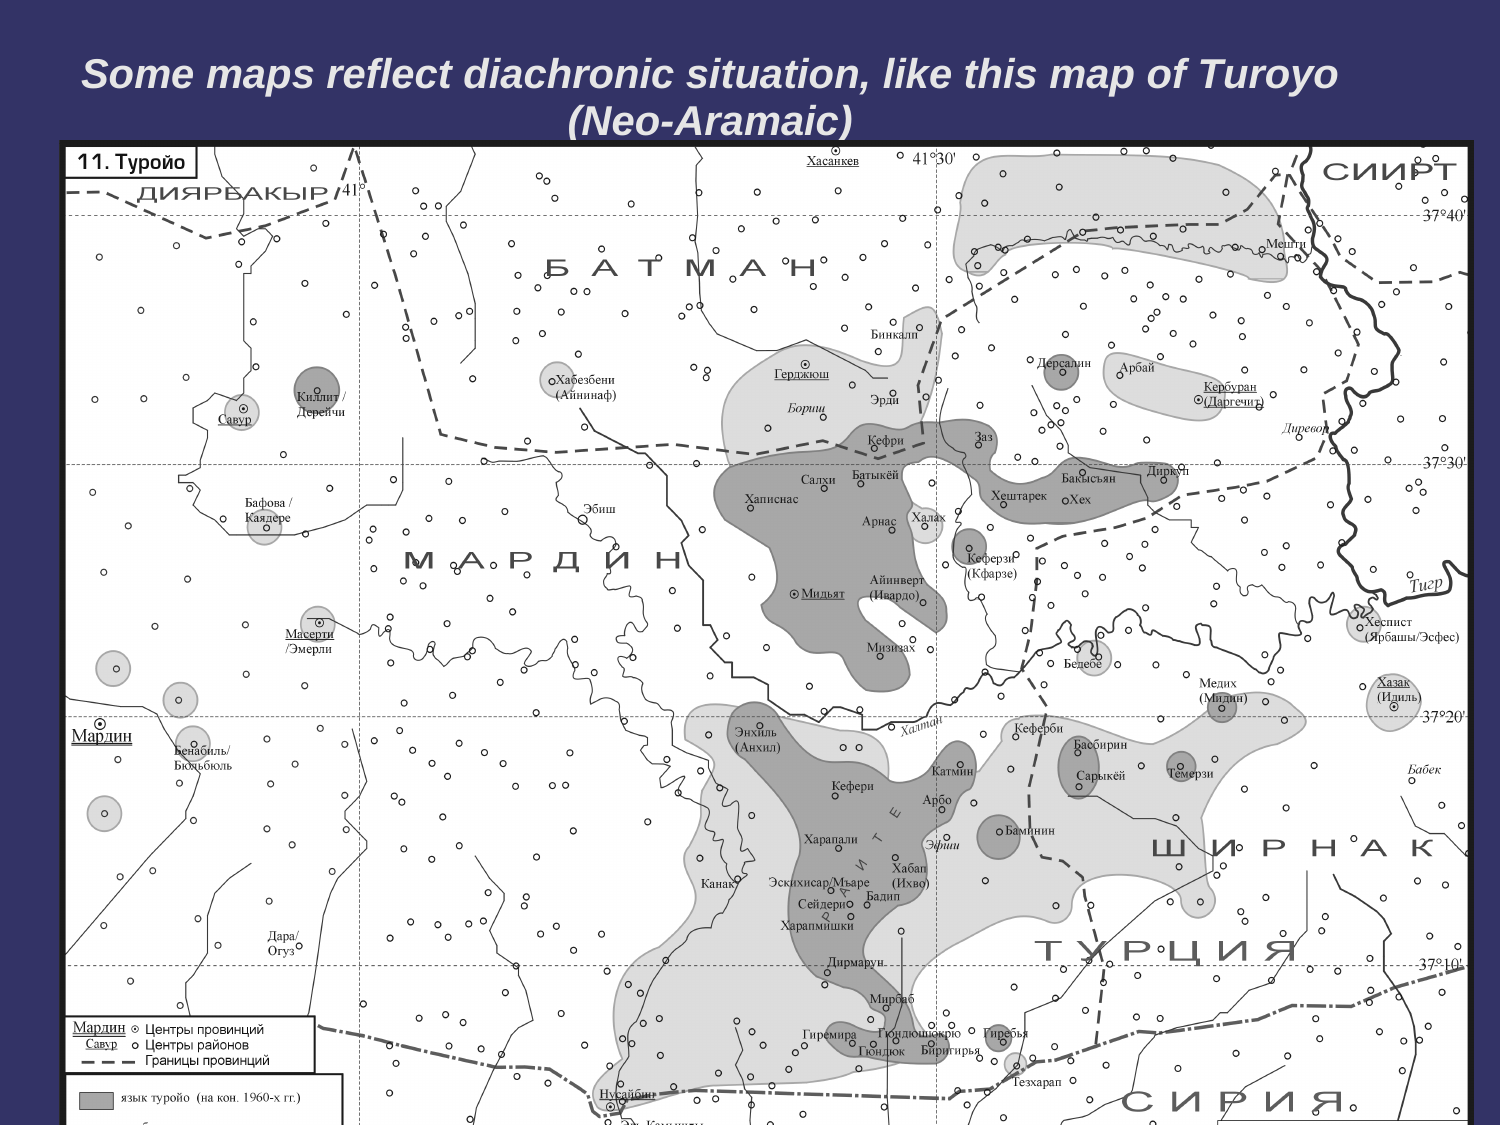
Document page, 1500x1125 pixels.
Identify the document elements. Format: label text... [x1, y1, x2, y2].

title Some maps reflect diachronic situation, like this map of Turoyo (Neo-Aramaic) [59, 0, 1362, 140]
picture [59, 140, 1474, 1125]
